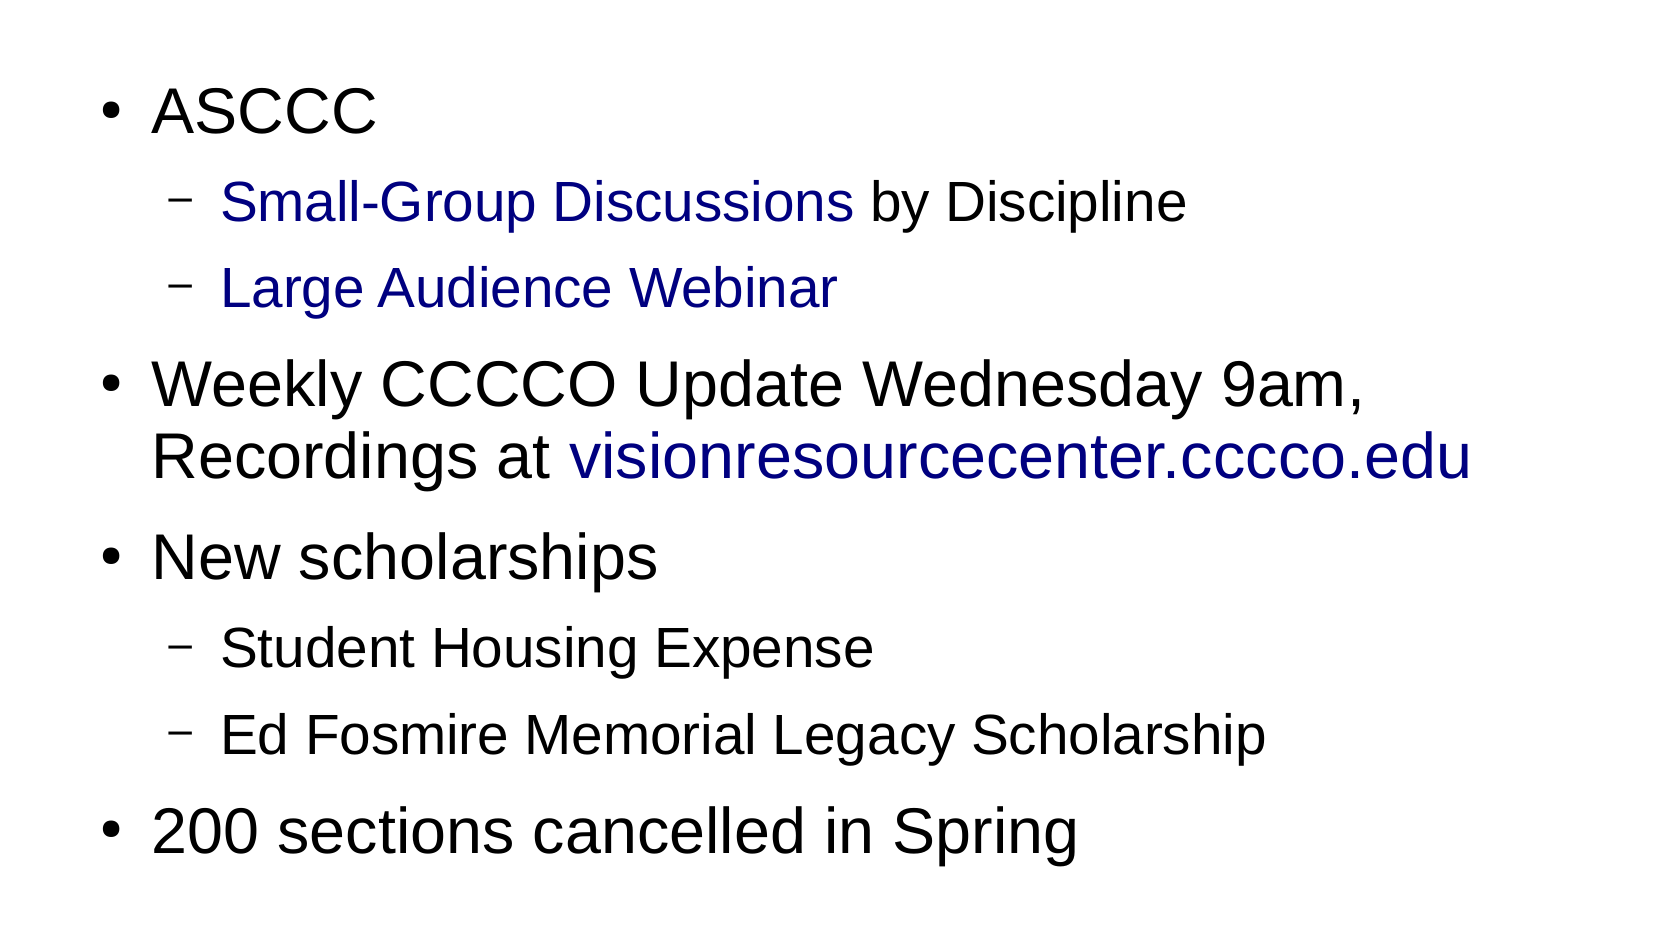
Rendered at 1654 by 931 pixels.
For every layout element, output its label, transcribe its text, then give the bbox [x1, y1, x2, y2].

list ASCCC Small-Group Discussions by Discipline Large Audience Webinar Weekly CCCCO Update Wednesday 9am, Recordings at visionresourcecenter.cccco.edu New scholarships Student Housing Expense Ed Fosmire Memorial Legacy Scholarship 200 sections cancelled in Spring [82, 75, 1571, 871]
